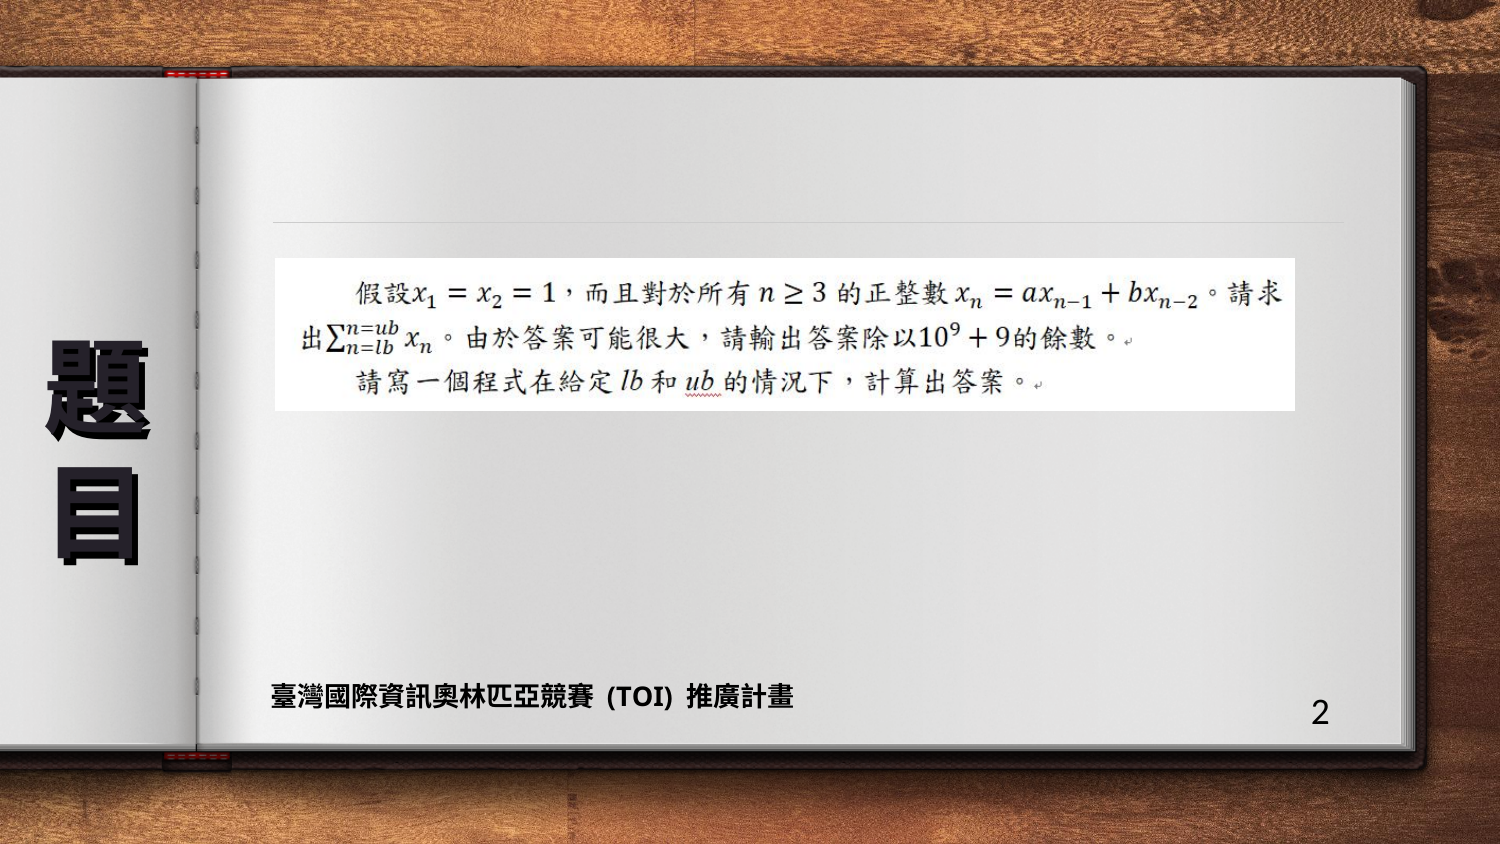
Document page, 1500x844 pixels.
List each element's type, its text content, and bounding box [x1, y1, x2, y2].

text_box 2 [1295, 672, 1386, 737]
picture [275, 258, 1295, 411]
title 題 目 [28, 306, 210, 552]
